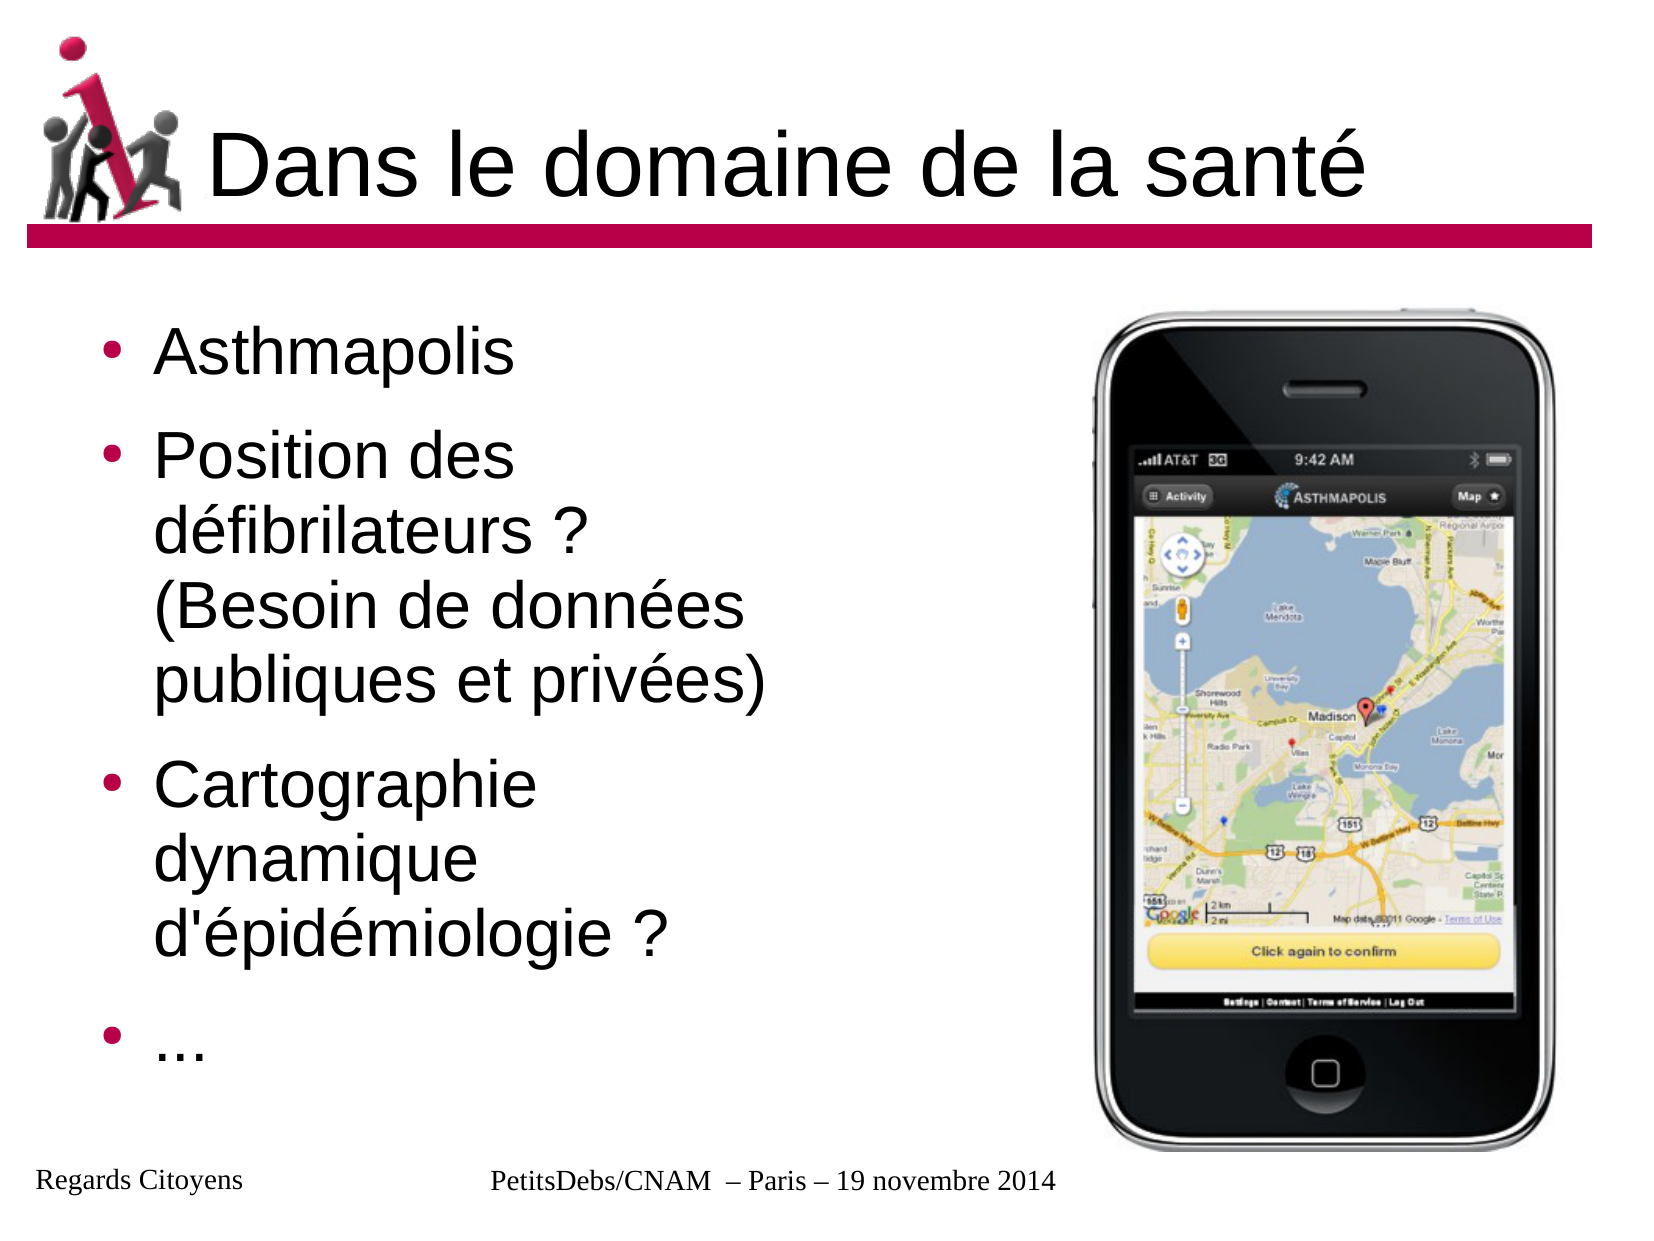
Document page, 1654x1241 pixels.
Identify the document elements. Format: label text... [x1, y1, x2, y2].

list Asthmapolis Position des défibrilateurs ? (Besoin de données publiques et privées) Cartographie dynamique d'épidémiologie ? ... [82, 313, 809, 1133]
picture [1092, 296, 1565, 1152]
picture [27, 31, 208, 224]
title Dans le domaine de la santé [206, 61, 1595, 269]
